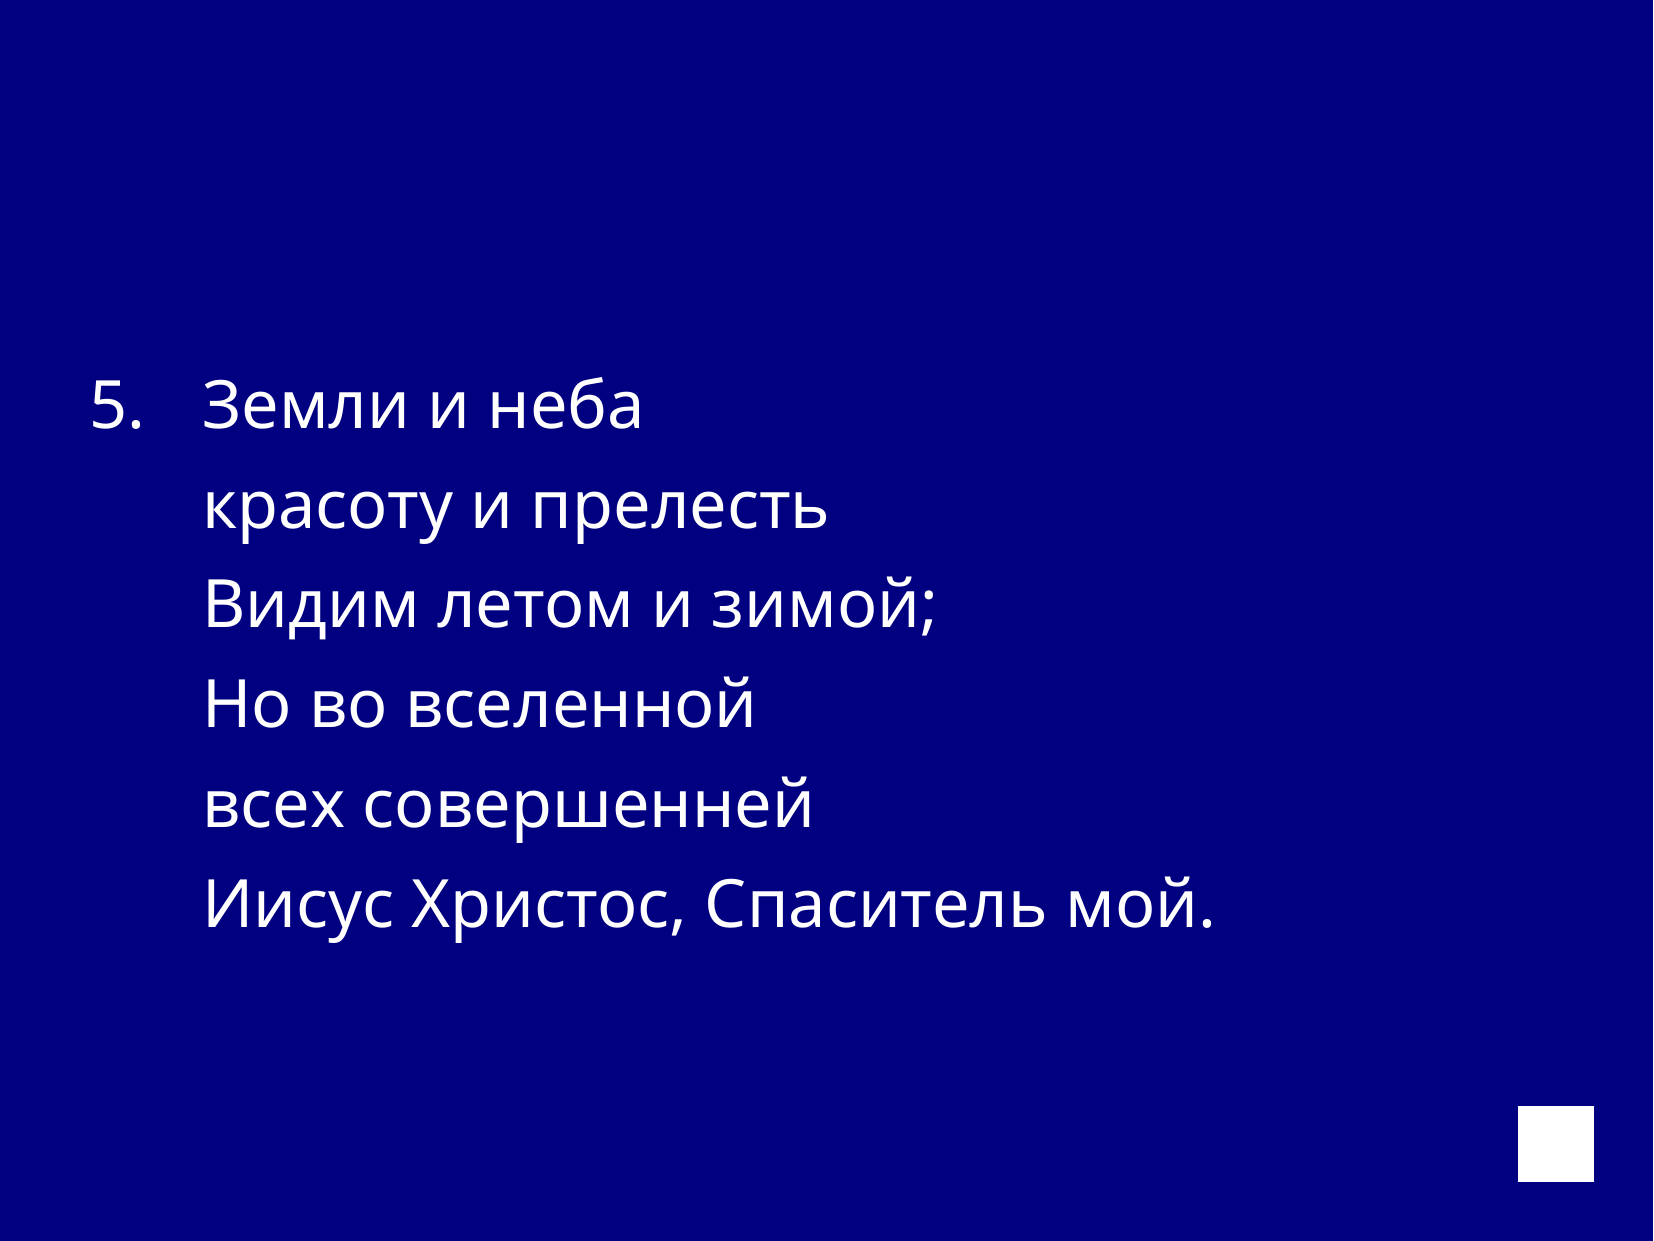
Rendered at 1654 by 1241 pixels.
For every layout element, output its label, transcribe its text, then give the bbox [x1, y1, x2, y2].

text_box [1518, 1106, 1594, 1182]
text_box 5. Земли и неба красоту и прелесть Видим летом и зимой; Но во вселенной всех совершенней Иисус Христос, Спаситель мой. [75, 150, 1576, 1163]
